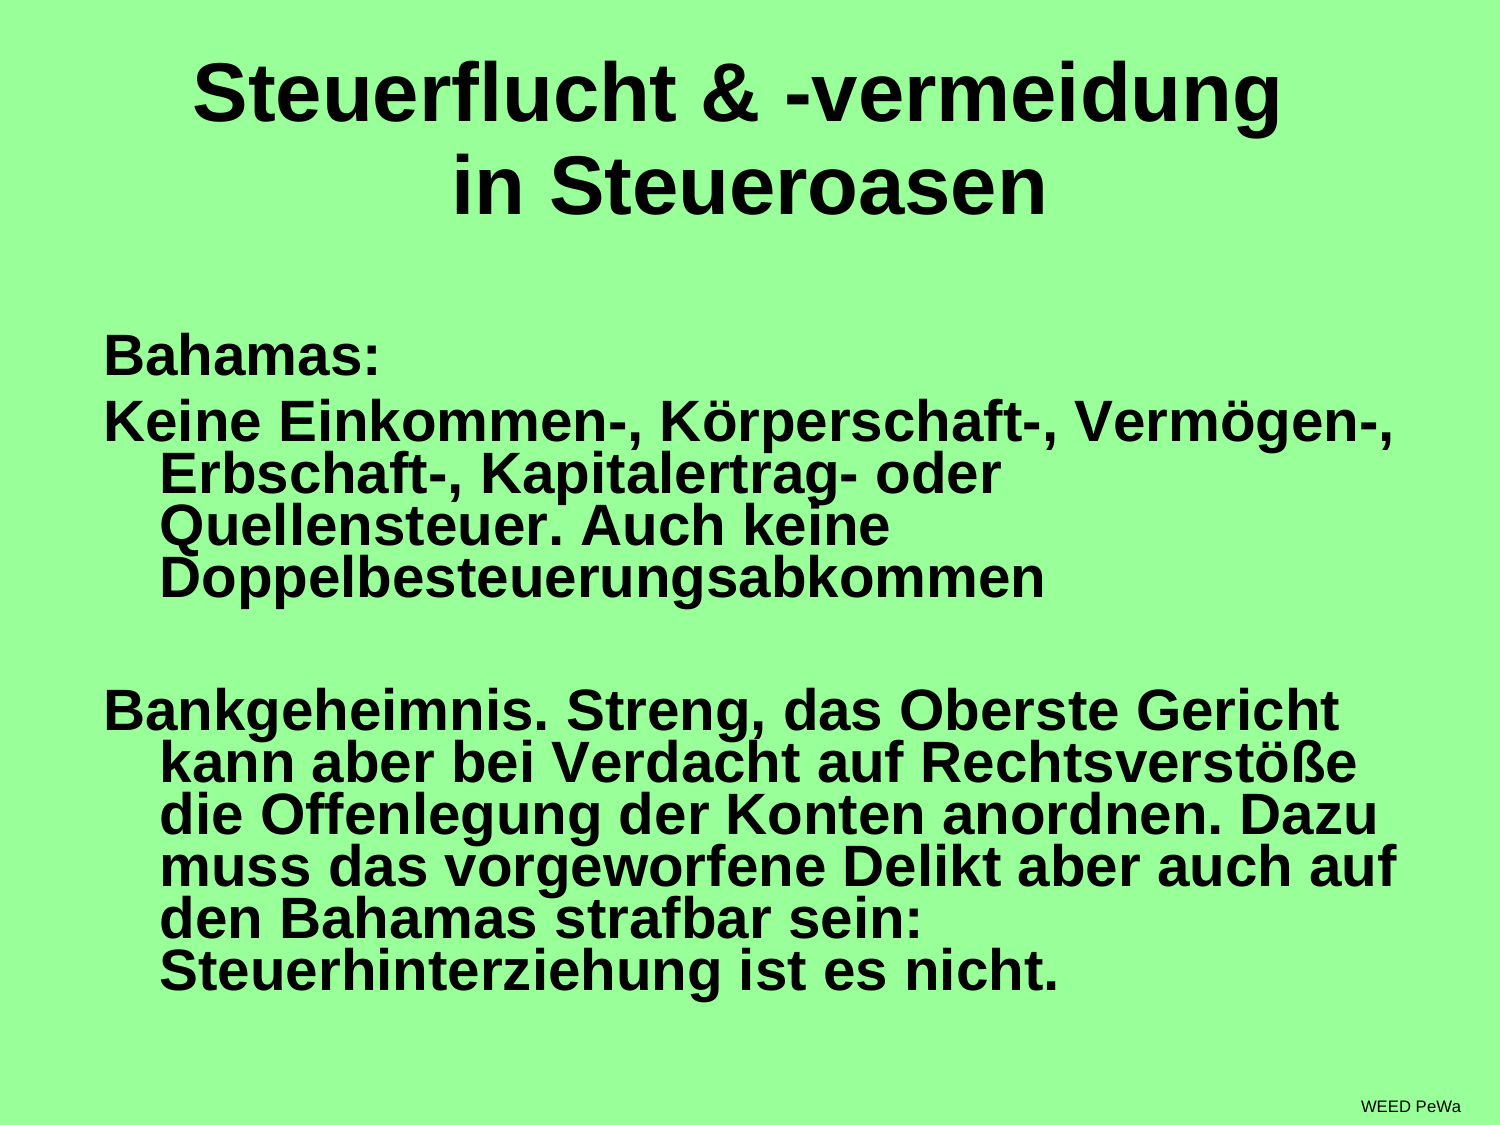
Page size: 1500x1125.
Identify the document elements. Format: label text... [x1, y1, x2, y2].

title Steuerflucht & -vermeidung in Steueroasen [75, 31, 1426, 247]
list Bahamas: Keine Einkommen-, Körperschaft-, Vermögen-, Erbschaft-, Kapitalertrag- oder Quellensteuer. Auch keine Doppelbesteuerungsabkommen Bankgeheimnis. Streng, das Oberste Gericht kann aber bei Verdacht auf Rechtsverstöße die Offenlegung der Konten anordnen. Dazu muss das vorgeworfene Delikt aber auch auf den Bahamas strafbar sein: Steuerhinterziehung ist es nicht. [88, 326, 1439, 1069]
text_box WEED PeWa [1346, 1089, 1500, 1125]
